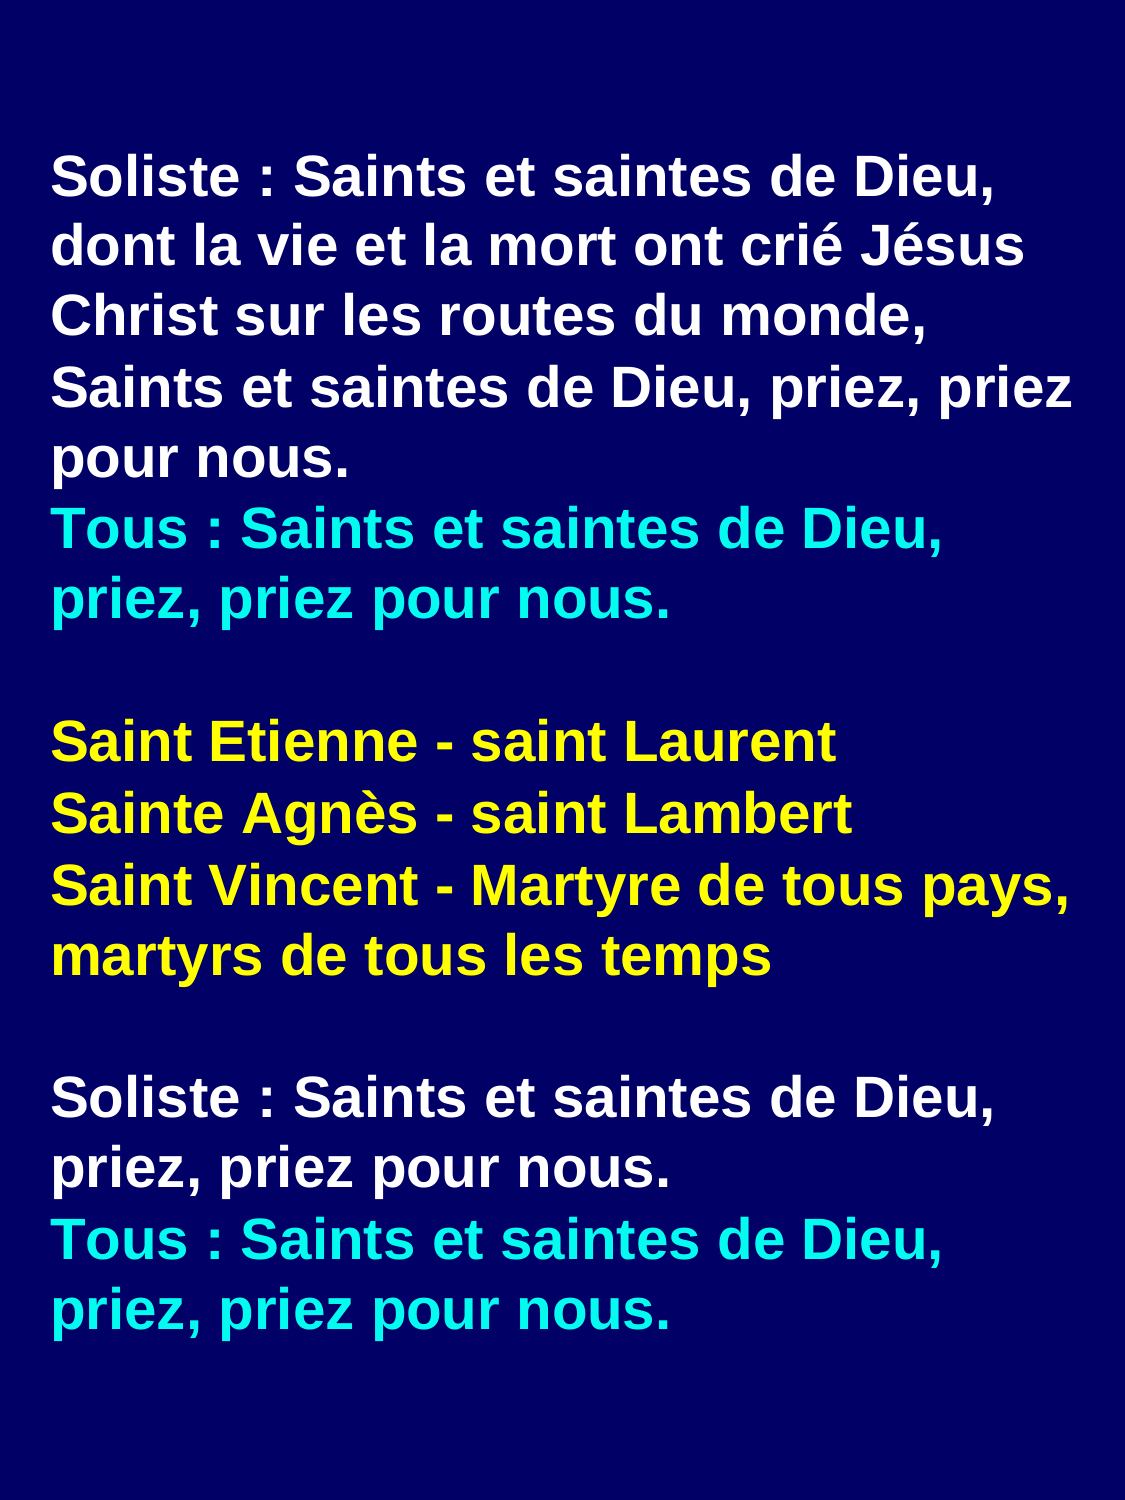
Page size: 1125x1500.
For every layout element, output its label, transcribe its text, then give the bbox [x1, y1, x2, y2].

text_box Soliste : Saints et saintes de Dieu, dont la vie et la mort ont crié Jésus Christ sur les routes du monde, Saints et saintes de Dieu, priez, priez pour nous. Tous : Saints et saintes de Dieu, priez, priez pour nous. Saint Etienne - saint Laurent Sainte Agnès - saint Lambert Saint Vincent - Martyre de tous pays, martyrs de tous les temps Soliste : Saints et saintes de Dieu, priez, priez pour nous. Tous : Saints et saintes de Dieu, priez, priez pour nous. [35, 63, 1125, 1500]
